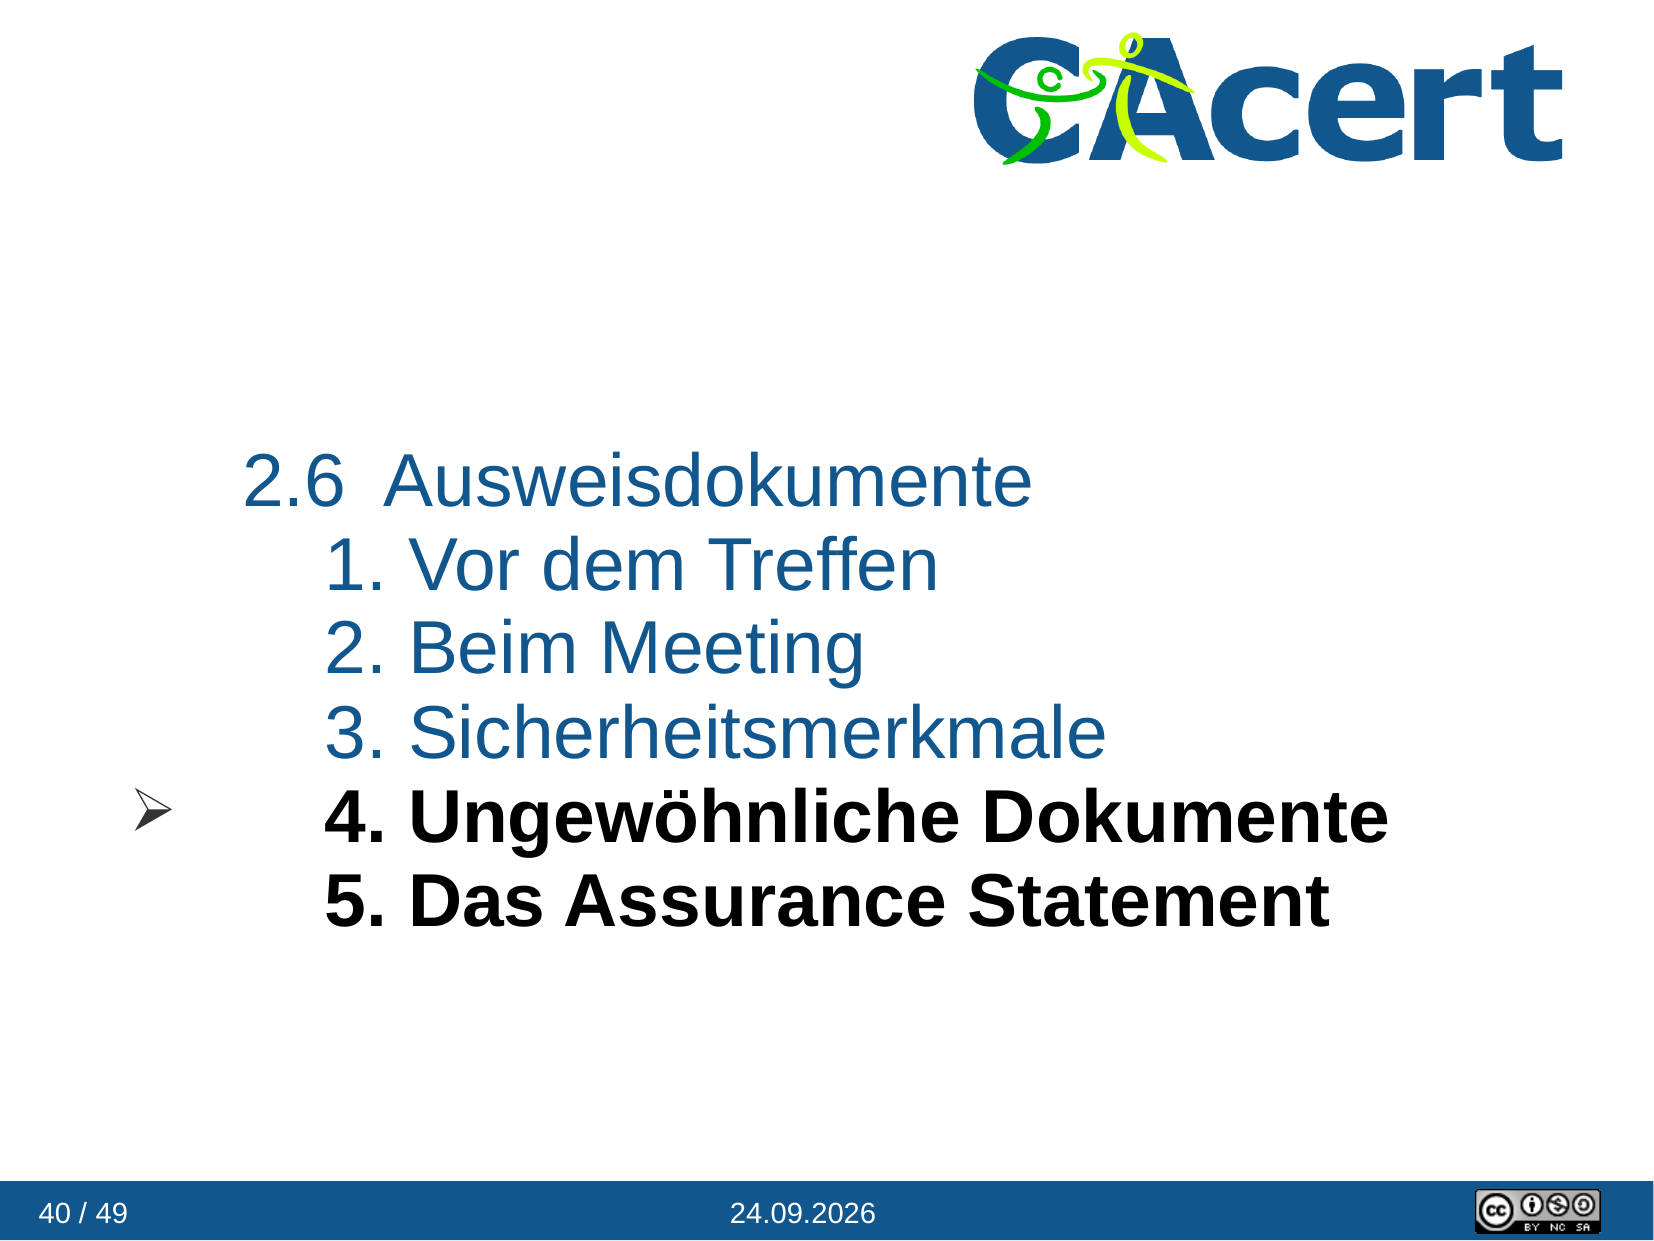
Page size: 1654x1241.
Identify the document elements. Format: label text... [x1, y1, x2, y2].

picture [972, 30, 1564, 166]
subtitle 2.6 Ausweisdokumente 1. Vor dem Treffen 2. Beim Meeting 3. Sicherheitsmerkmale 4. Ungewöhnliche Dokumente 5. Das Assurance Statement [242, 265, 1565, 1115]
text_box [114, 246, 234, 867]
picture [1475, 1189, 1601, 1234]
